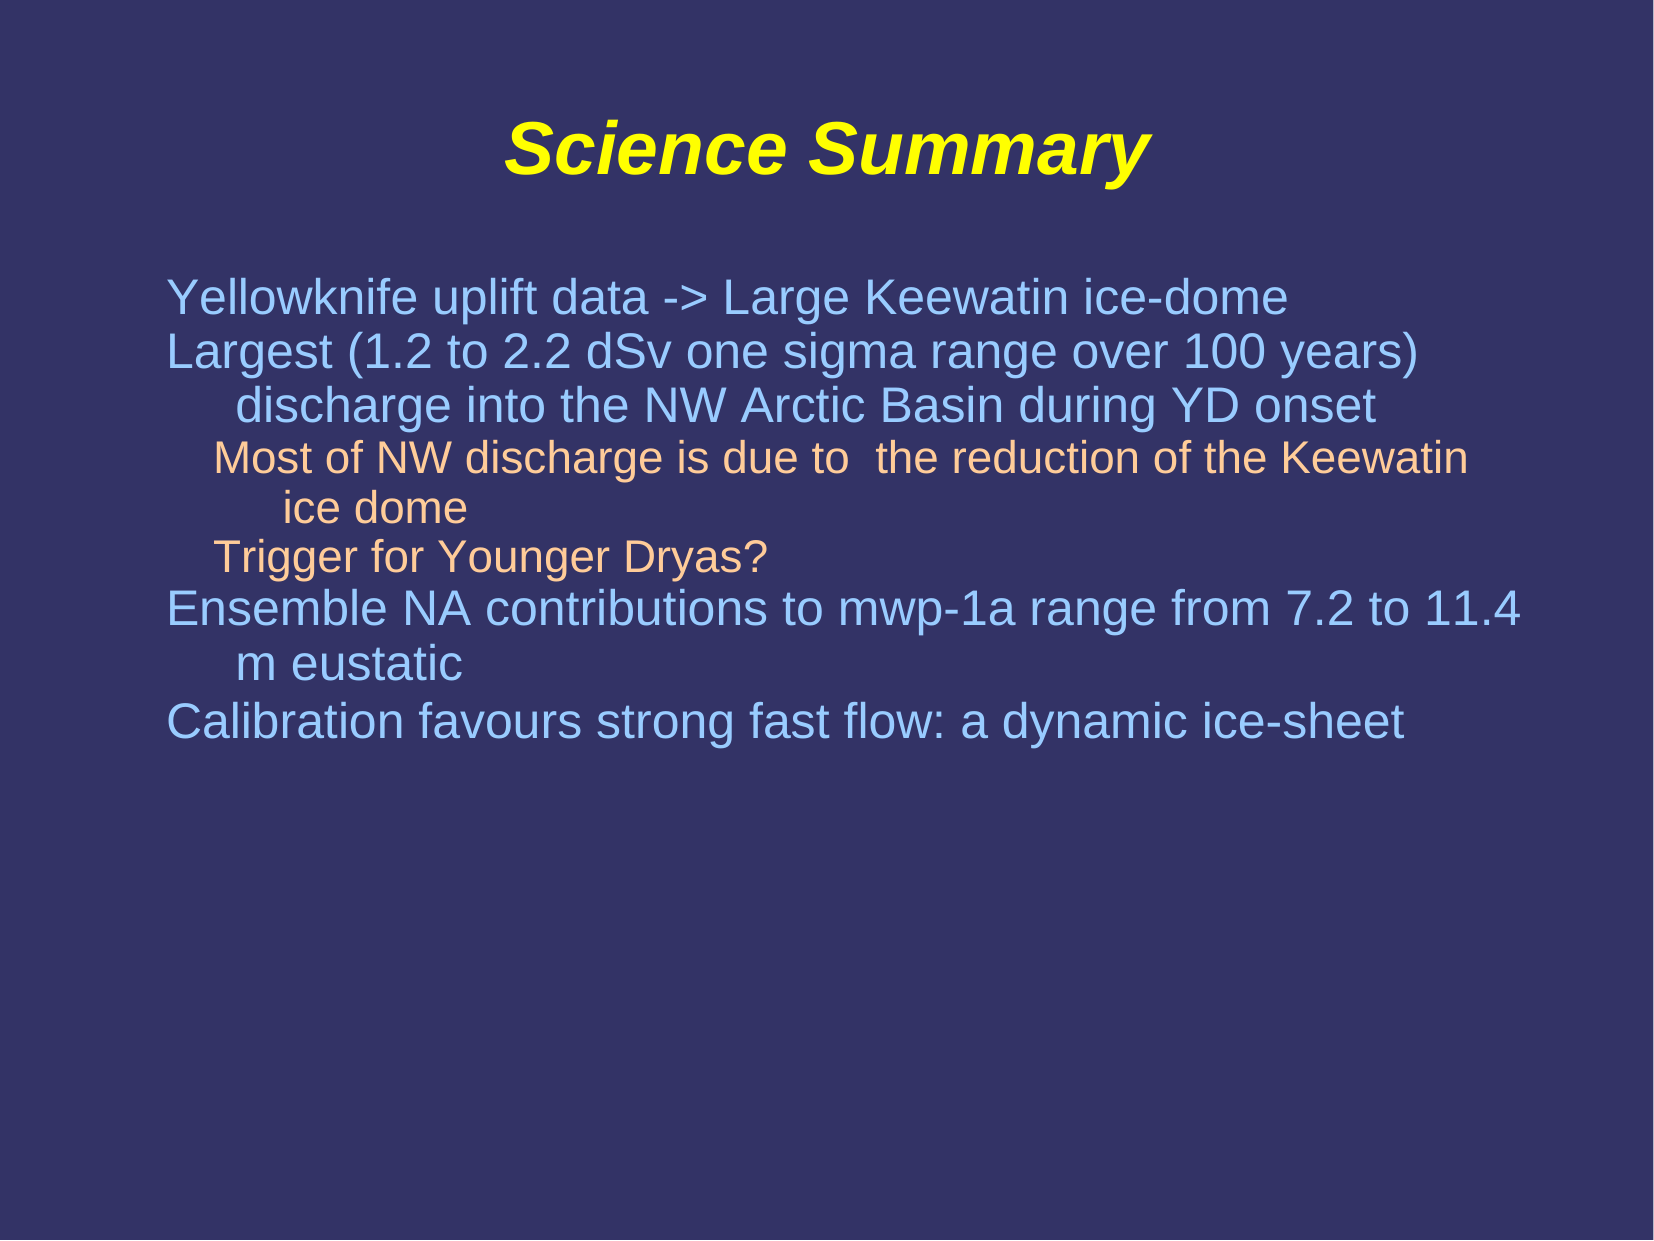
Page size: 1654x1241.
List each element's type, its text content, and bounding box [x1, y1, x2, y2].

title Science Summary [121, 49, 1534, 250]
list Yellowknife uplift data -> Large Keewatin ice-dome Largest (1.2 to 2.2 dSv one sigma range over 100 years) discharge into the NW Arctic Basin during YD onset Most of NW discharge is due to the reduction of the Keewatin ice dome Trigger for Younger Dryas? Ensemble NA contributions to mwp-1a range from 7.2 to 11.4 m eustatic Calibration favours strong fast flow: a dynamic ice-sheet [154, 271, 1536, 1159]
